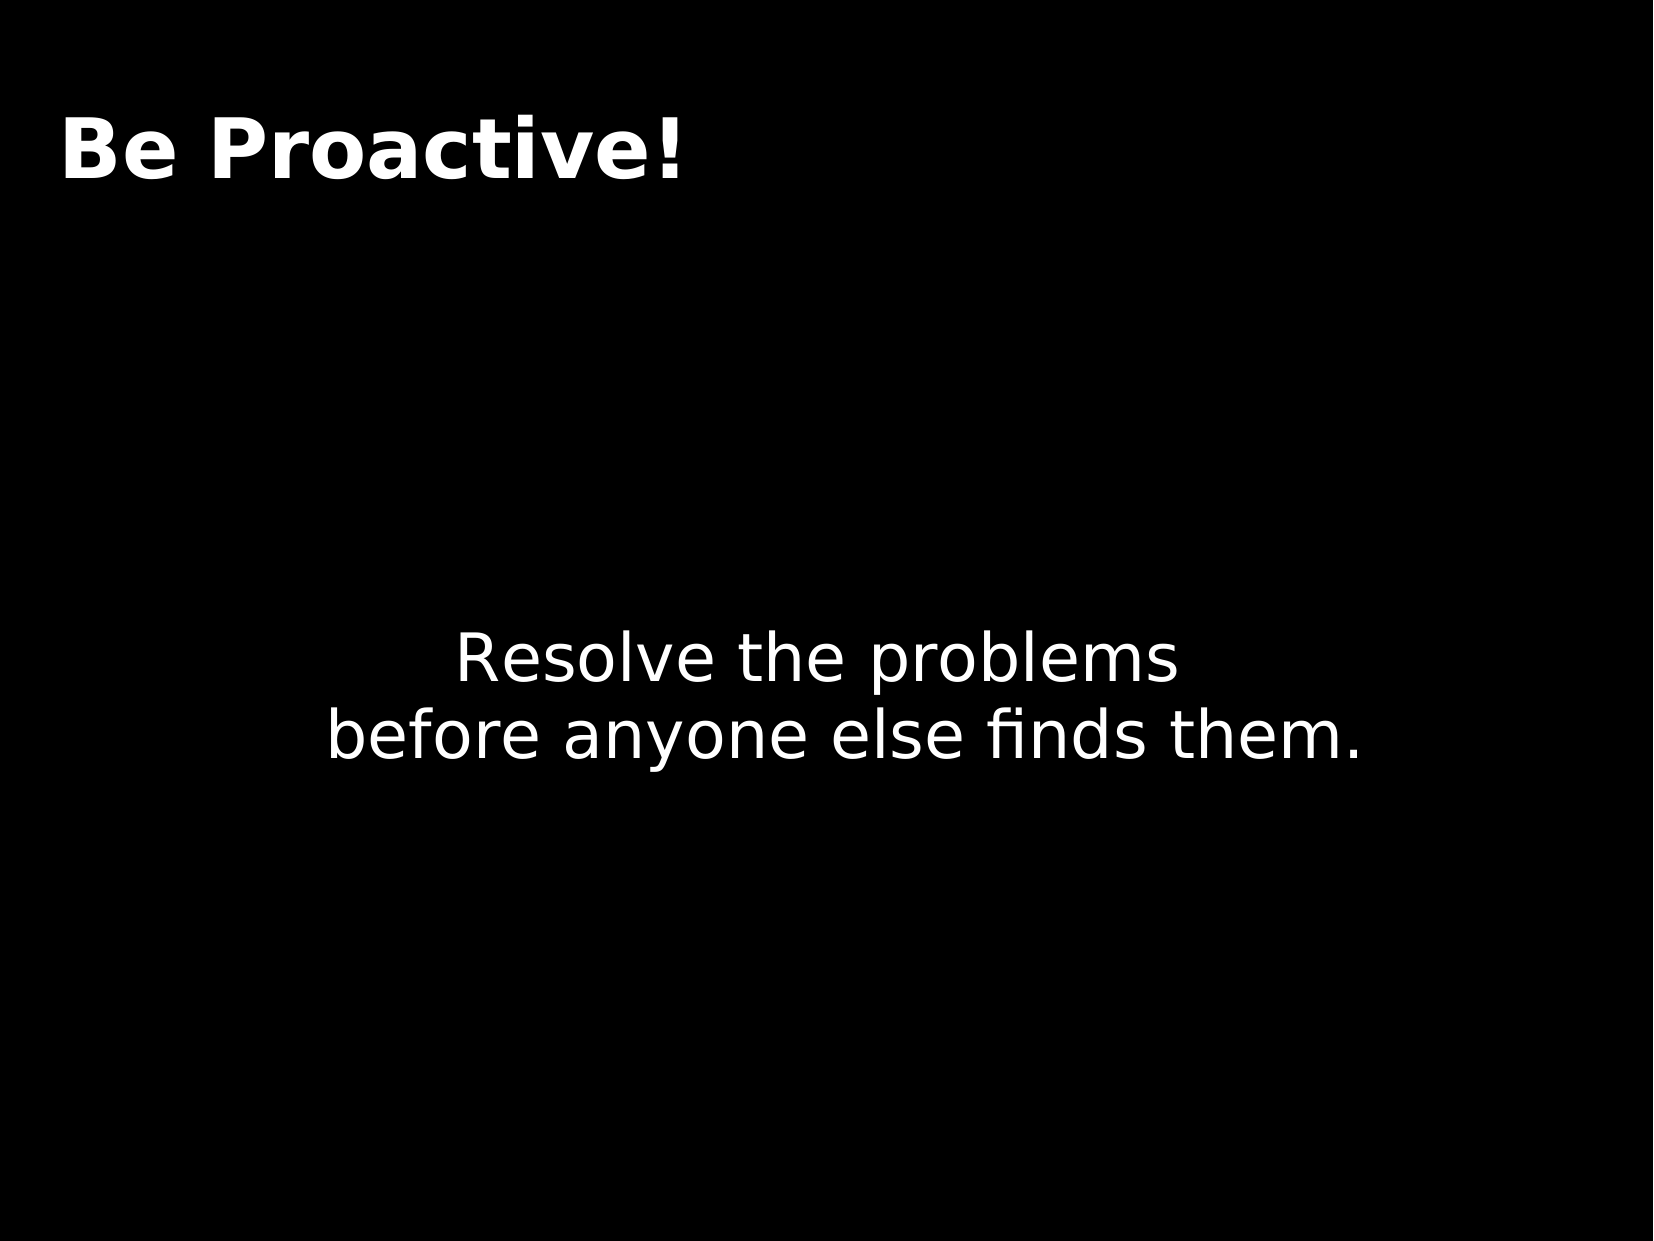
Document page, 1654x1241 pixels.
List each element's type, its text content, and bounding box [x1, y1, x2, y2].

subtitle Resolve the problems before anyone else finds them. [50, 295, 1571, 1099]
title Be Proactive! [59, 75, 1607, 225]
